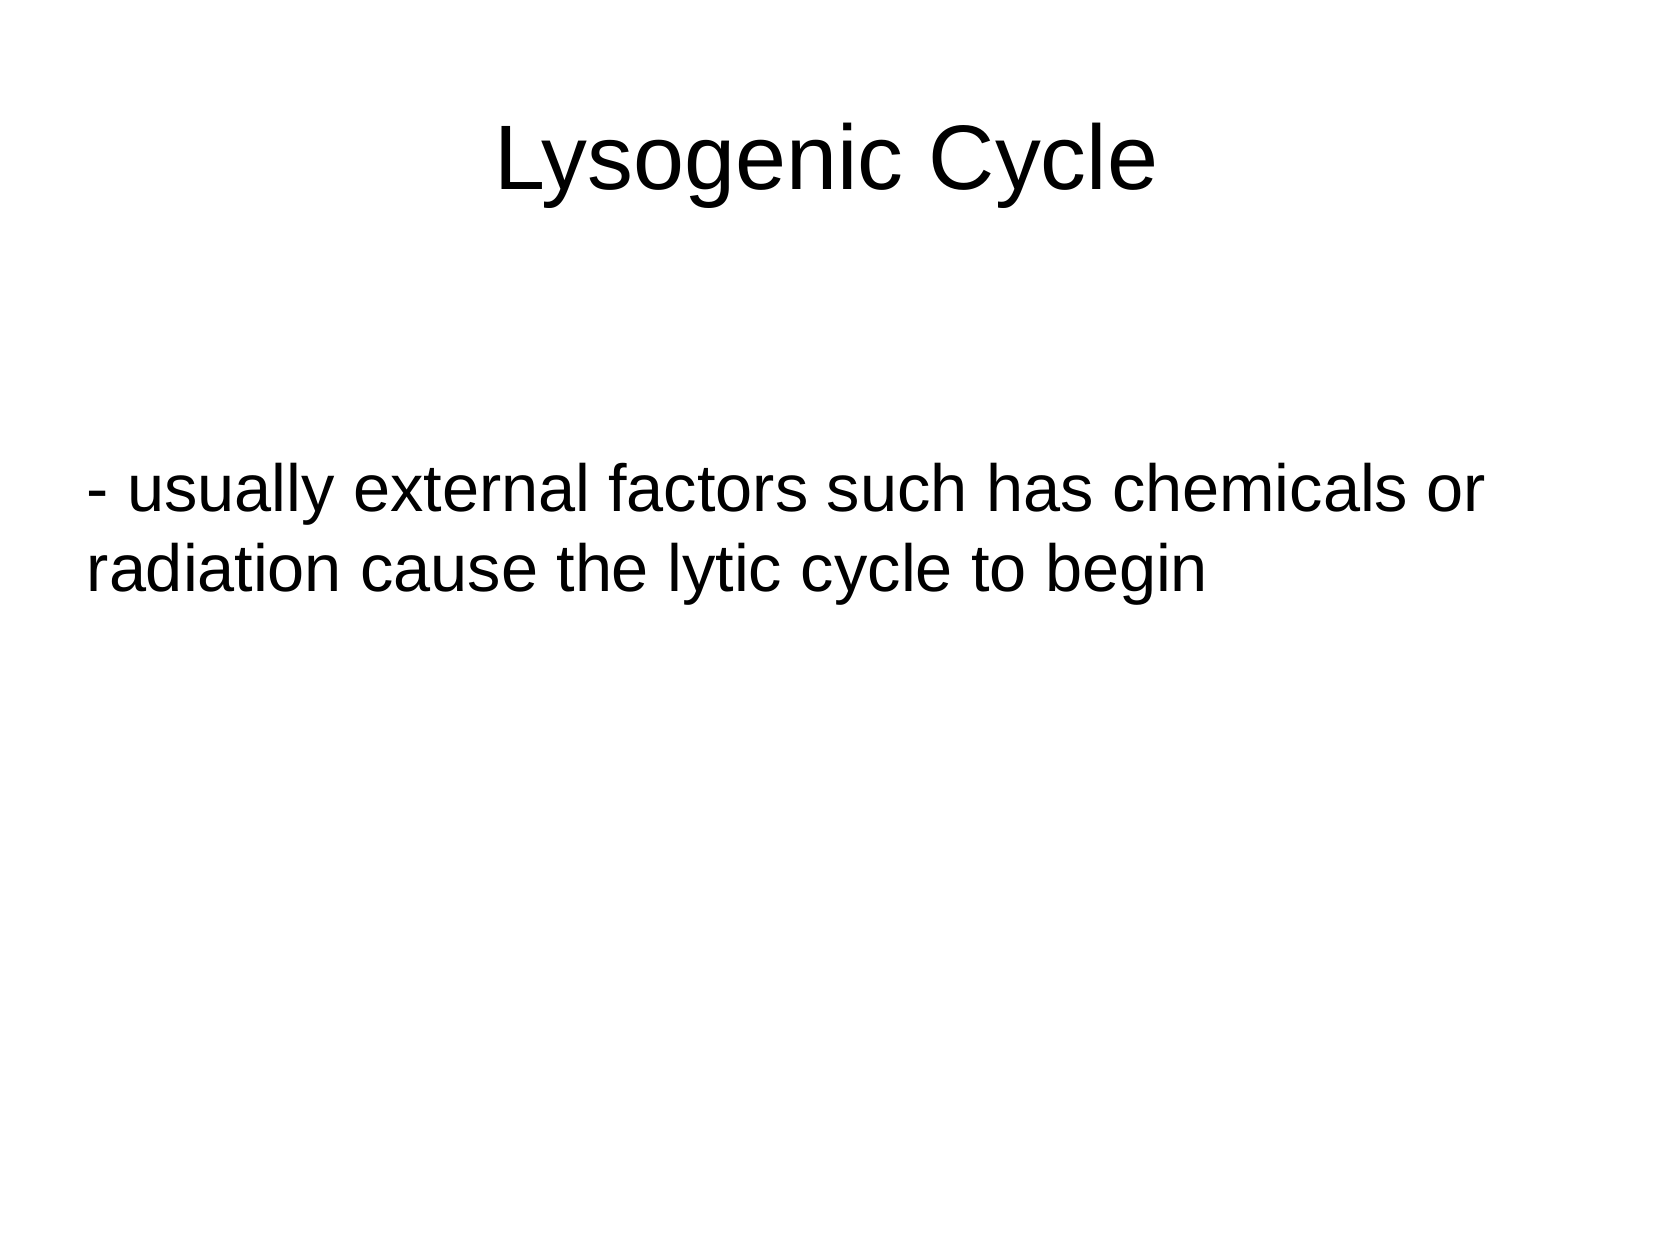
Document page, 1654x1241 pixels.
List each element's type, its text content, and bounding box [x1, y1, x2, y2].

subtitle - usually external factors such has chemicals or radiation cause the lytic cycle to begin [86, 225, 1576, 526]
title Lysogenic Cycle [82, 49, 1571, 257]
